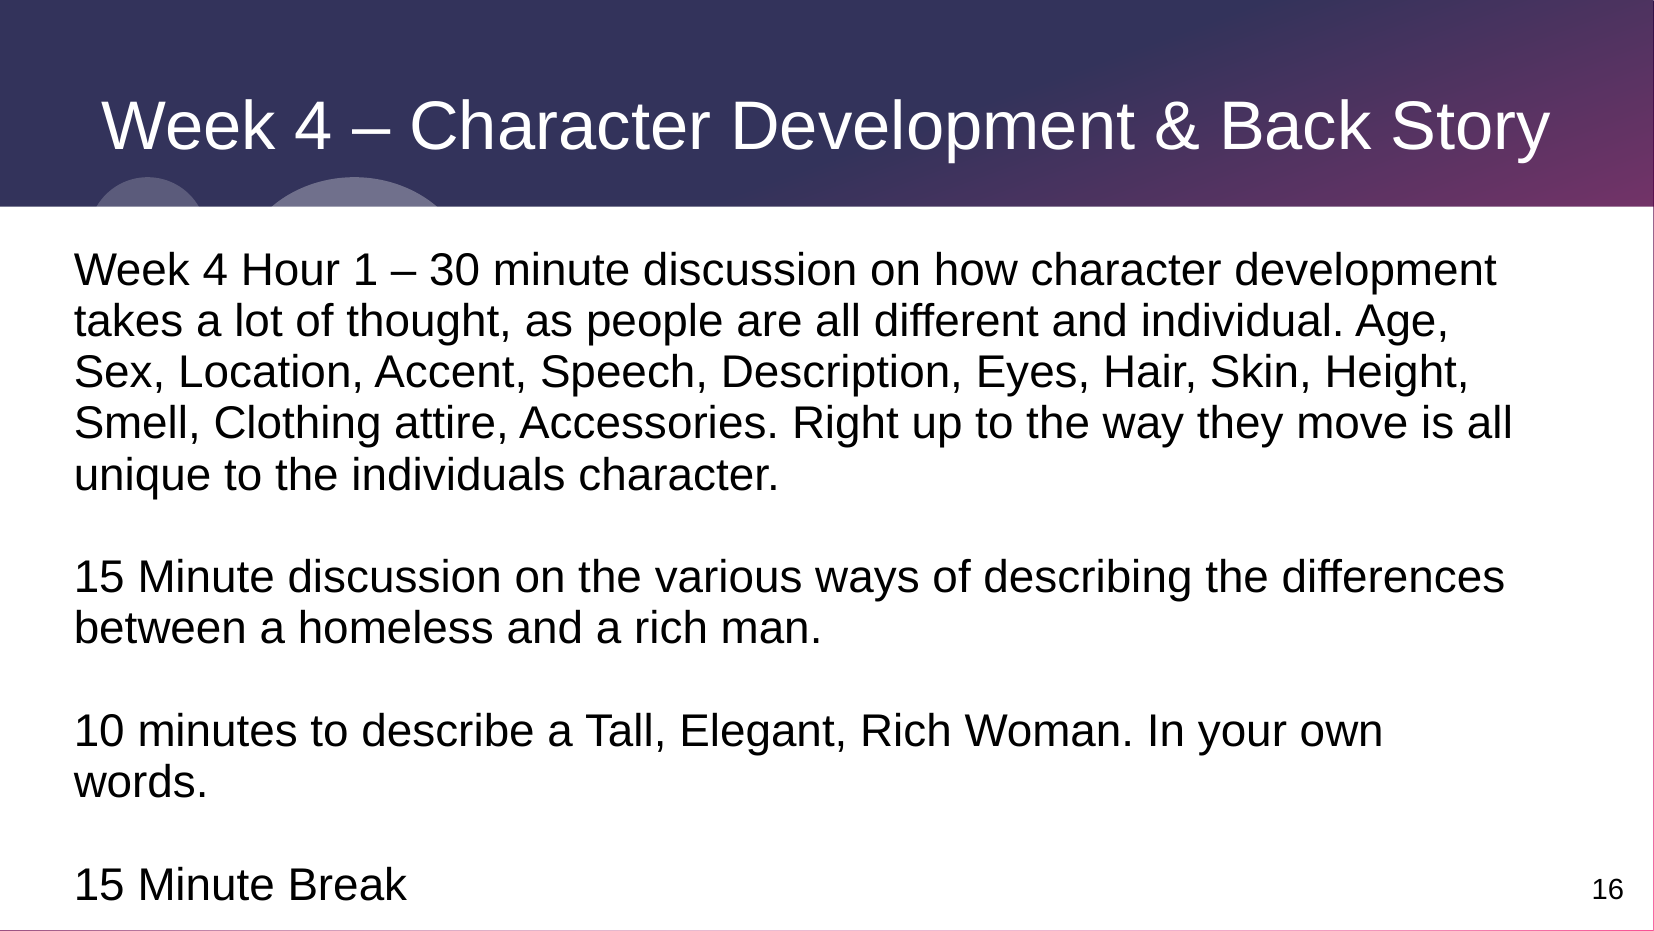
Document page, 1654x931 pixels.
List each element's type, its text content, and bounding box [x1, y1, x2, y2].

title Week 4 – Character Development & Back Story [88, 44, 1565, 207]
text_box Week 4 Hour 1 – 30 minute discussion on how character development takes a lot of thought, as people are all different and individual. Age, Sex, Location, Accent, Speech, Description, Eyes, Hair, Skin, Height, Smell, Clothing attire, Accessories. Right up to the way they move is all unique to the individuals character. 15 Minute discussion on the various ways of describing the differences between a homeless and a rich man. 10 minutes to describe a Tall, Elegant, Rich Woman. In your own words. 15 Minute Break [59, 236, 1536, 886]
